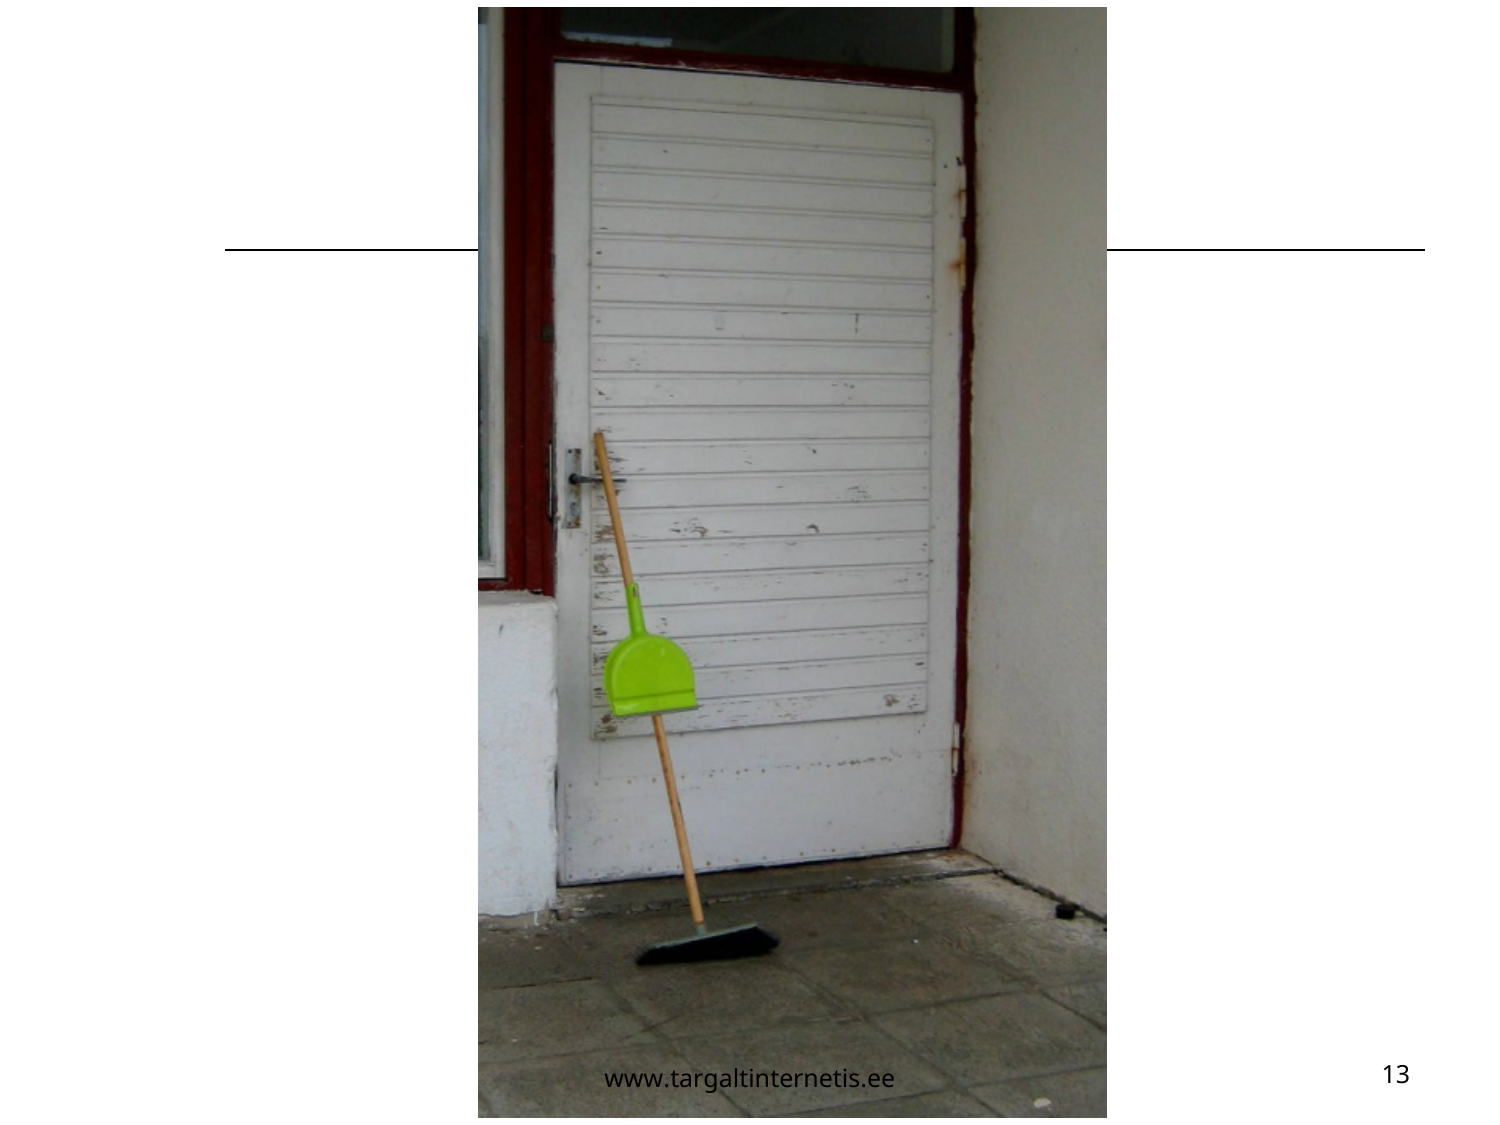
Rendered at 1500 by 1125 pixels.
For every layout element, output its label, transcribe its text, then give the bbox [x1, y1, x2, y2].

picture [478, 7, 1107, 1118]
text_box www.targaltinternetis.ee [512, 1025, 988, 1101]
text_box <number> [1074, 1025, 1426, 1101]
